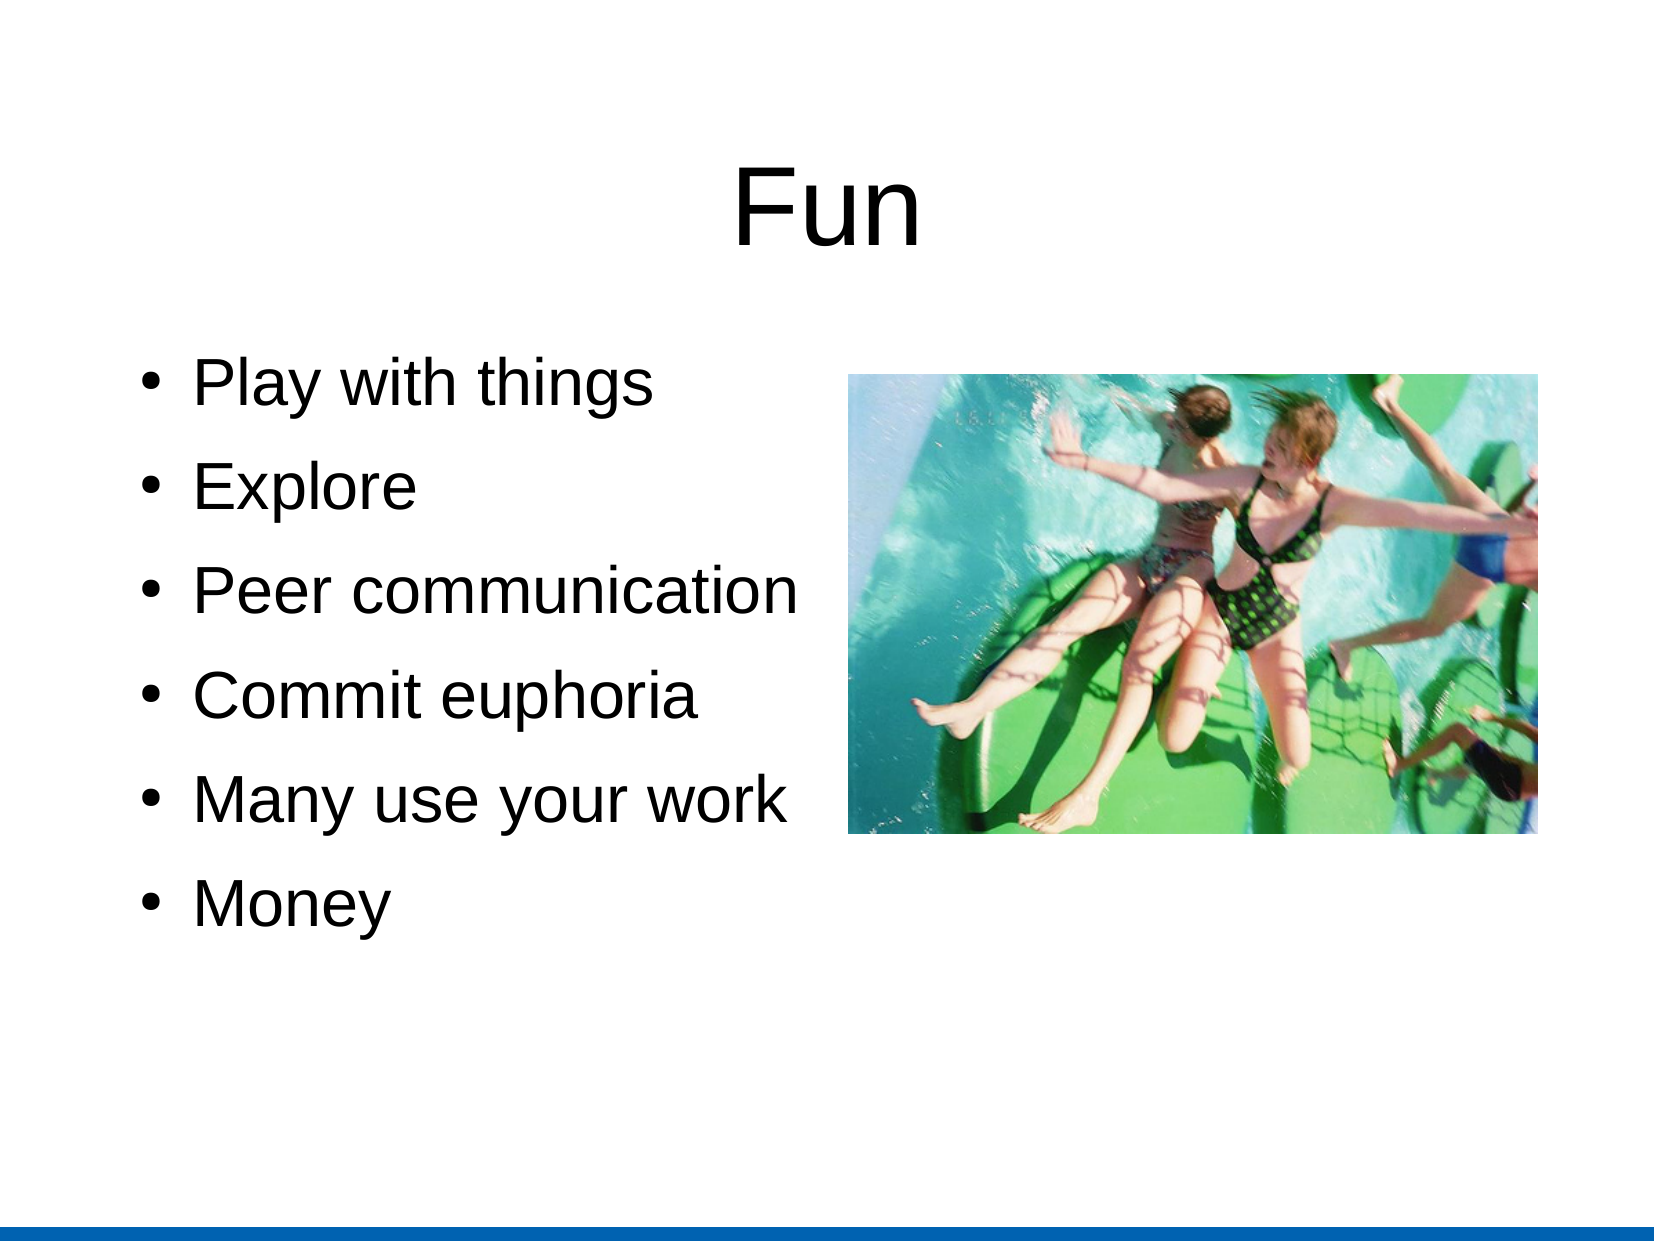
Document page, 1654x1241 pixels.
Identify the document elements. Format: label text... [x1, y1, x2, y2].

title Fun [121, 110, 1534, 303]
picture [848, 374, 1538, 834]
list Play with things Explore Peer communication Commit euphoria Many use your work Money [121, 344, 811, 1112]
